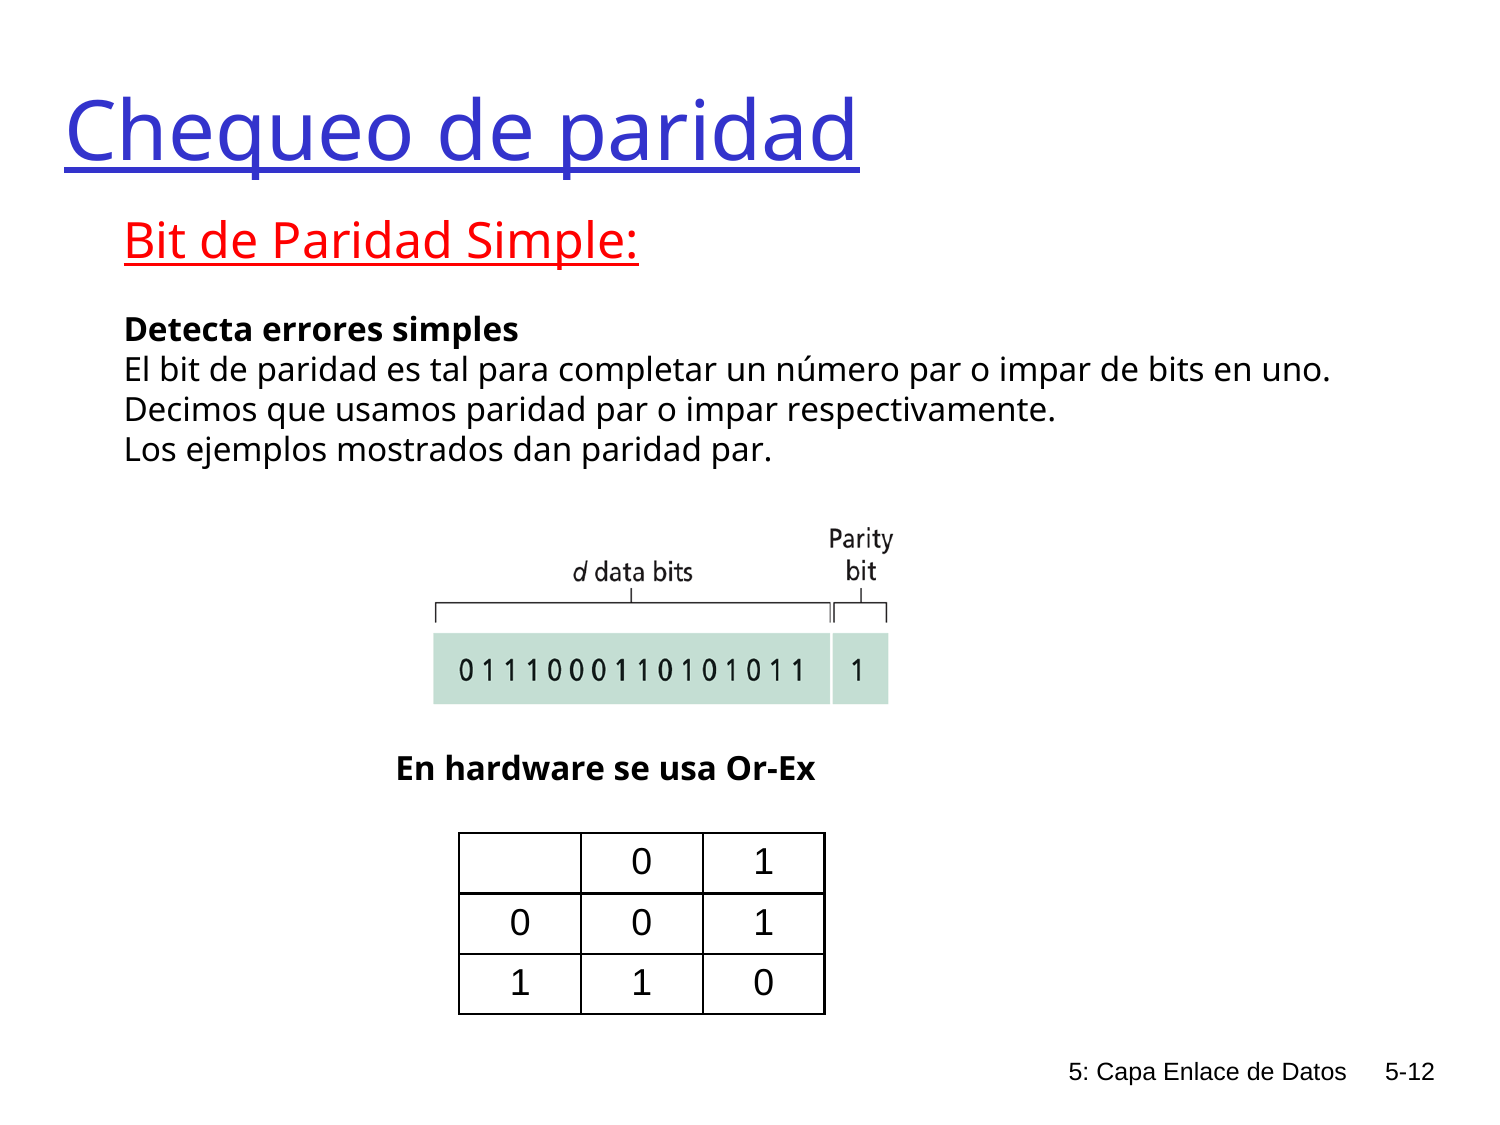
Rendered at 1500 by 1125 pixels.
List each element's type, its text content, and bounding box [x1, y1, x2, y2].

text_box Bit de Paridad Simple: Detecta errores simples El bit de paridad es tal para completar un número par o impar de bits en uno. Decimos que usamos paridad par o impar respectivamente. Los ejemplos mostrados dan paridad par. [108, 200, 1373, 477]
table_cell 0 [582, 895, 702, 953]
table_cell 0 [704, 955, 823, 1013]
text_box En hardware se usa Or-Ex [380, 739, 893, 795]
table_cell 1 [704, 895, 823, 953]
table_header 1 [704, 834, 823, 892]
table_cell 1 [582, 955, 702, 1013]
table_header 0 [582, 834, 702, 892]
table_header [460, 834, 580, 892]
table_cell 1 [460, 955, 580, 1013]
picture [429, 527, 917, 715]
title Chequeo de paridad [49, 59, 925, 198]
table_cell 0 [460, 895, 580, 953]
